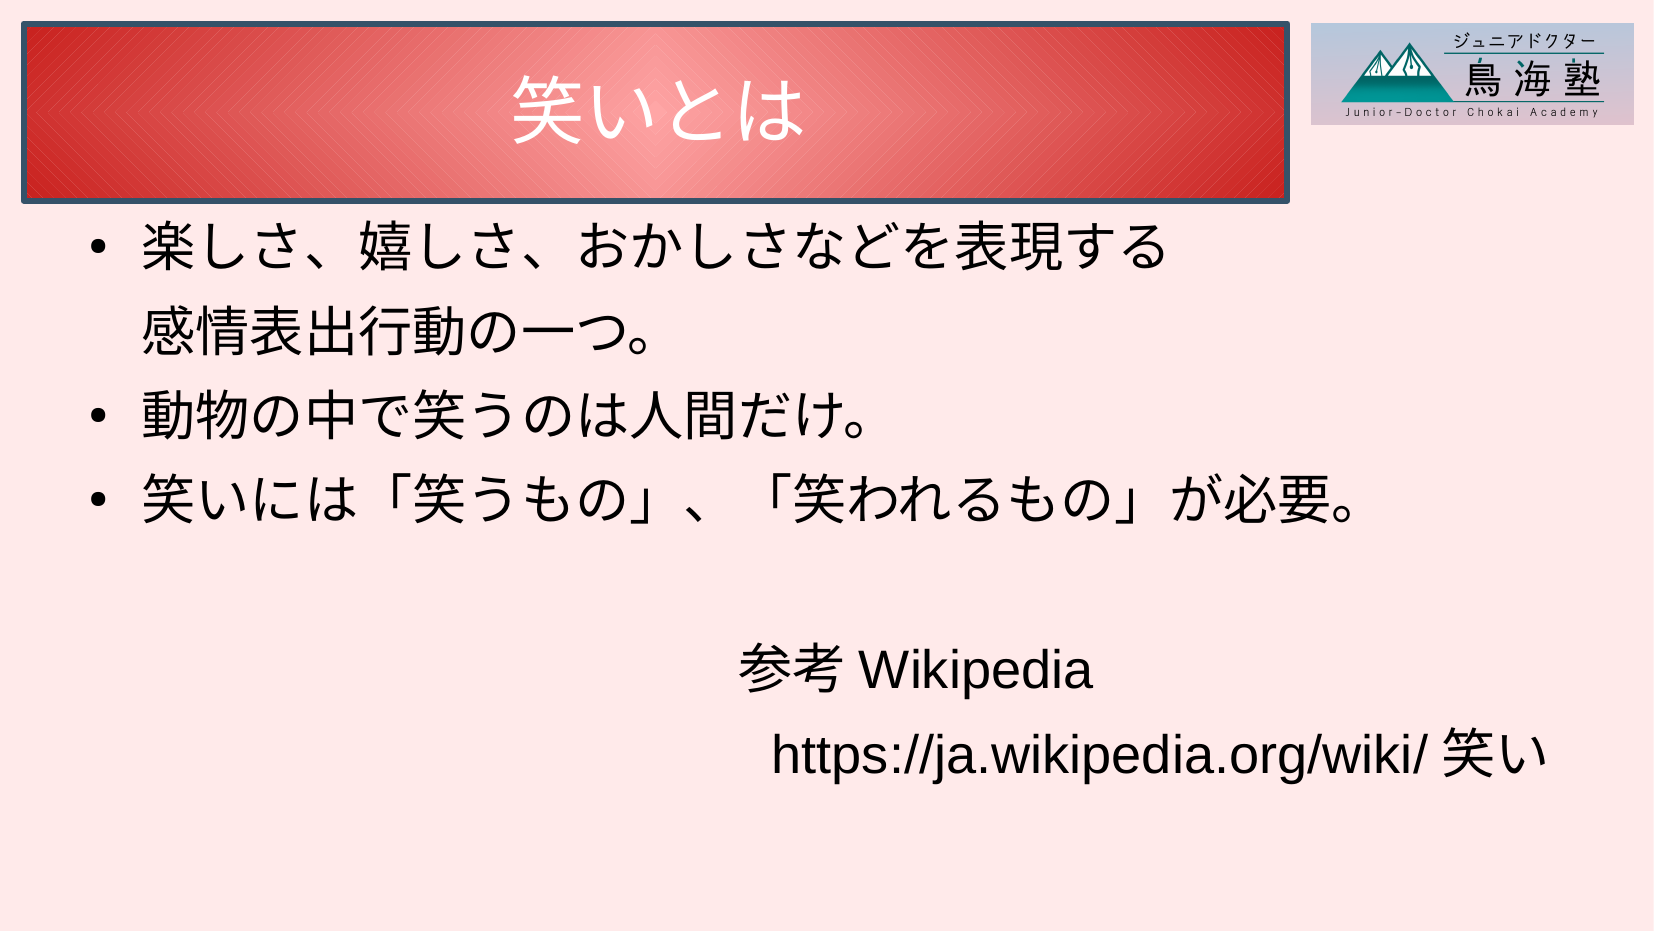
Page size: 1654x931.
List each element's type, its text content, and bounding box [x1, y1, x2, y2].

picture [1311, 23, 1634, 125]
list 楽しさ、嬉しさ、おかしさなどを表現する 感情表出行動の一つ。 動物の中で笑うのは人間だけ。 笑いには「笑うもの」、「笑われるもの」が必要。 参考Wikipedia https://ja.wikipedia.org/wiki/笑い [70, 217, 1595, 898]
title 笑いとは [82, 29, 1235, 184]
